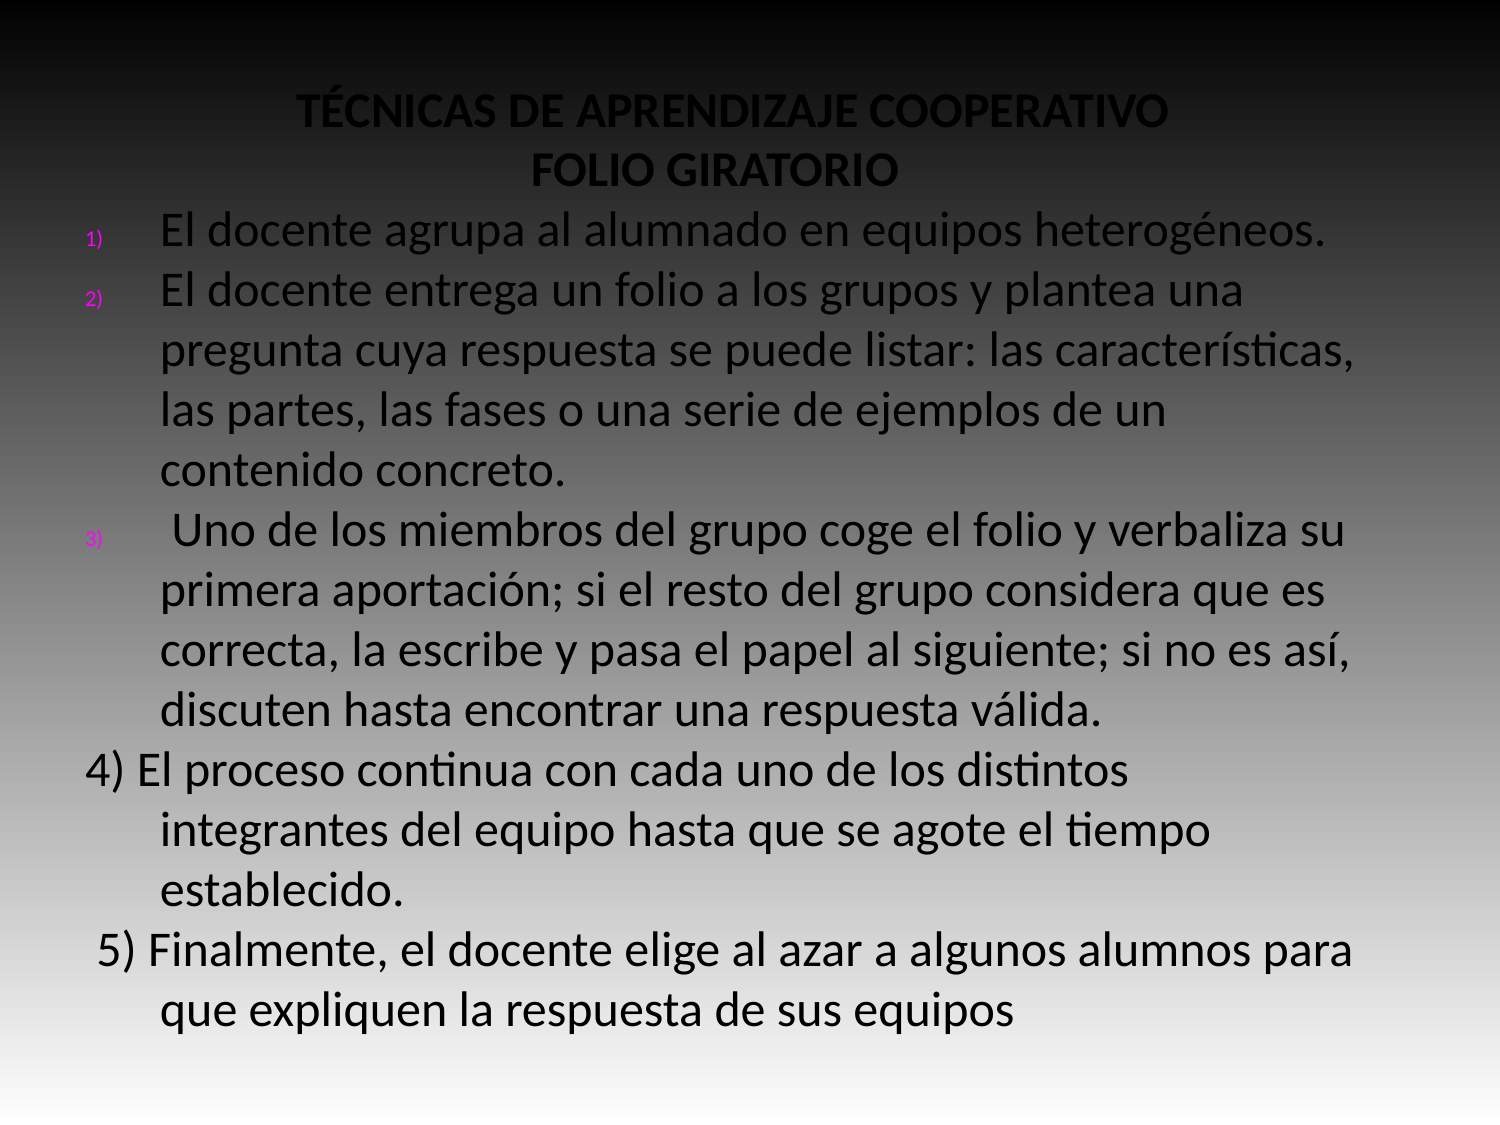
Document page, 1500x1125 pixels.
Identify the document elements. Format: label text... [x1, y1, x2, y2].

text_box FOLIO GIRATORIO El docente agrupa al alumnado en equipos heterogéneos. El docente entrega un folio a los grupos y plantea una pregunta cuya respuesta se puede listar: las características, las partes, las fases o una serie de ejemplos de un contenido concreto. Uno de los miembros del grupo coge el folio y verbaliza su primera aportación; si el resto del grupo considera que es correcta, la escribe y pasa el papel al siguiente; si no es así, discuten hasta encontrar una respuesta válida. 4) El proceso continua con cada uno de los distintos integrantes del equipo hasta que se agote el tiempo establecido. 5) Finalmente, el docente elige al azar a algunos alumnos para que expliquen la respuesta de sus equipos [70, 128, 1372, 1044]
text_box TÉCNICAS DE APRENDIZAJE COOPERATIVO [281, 70, 1325, 146]
